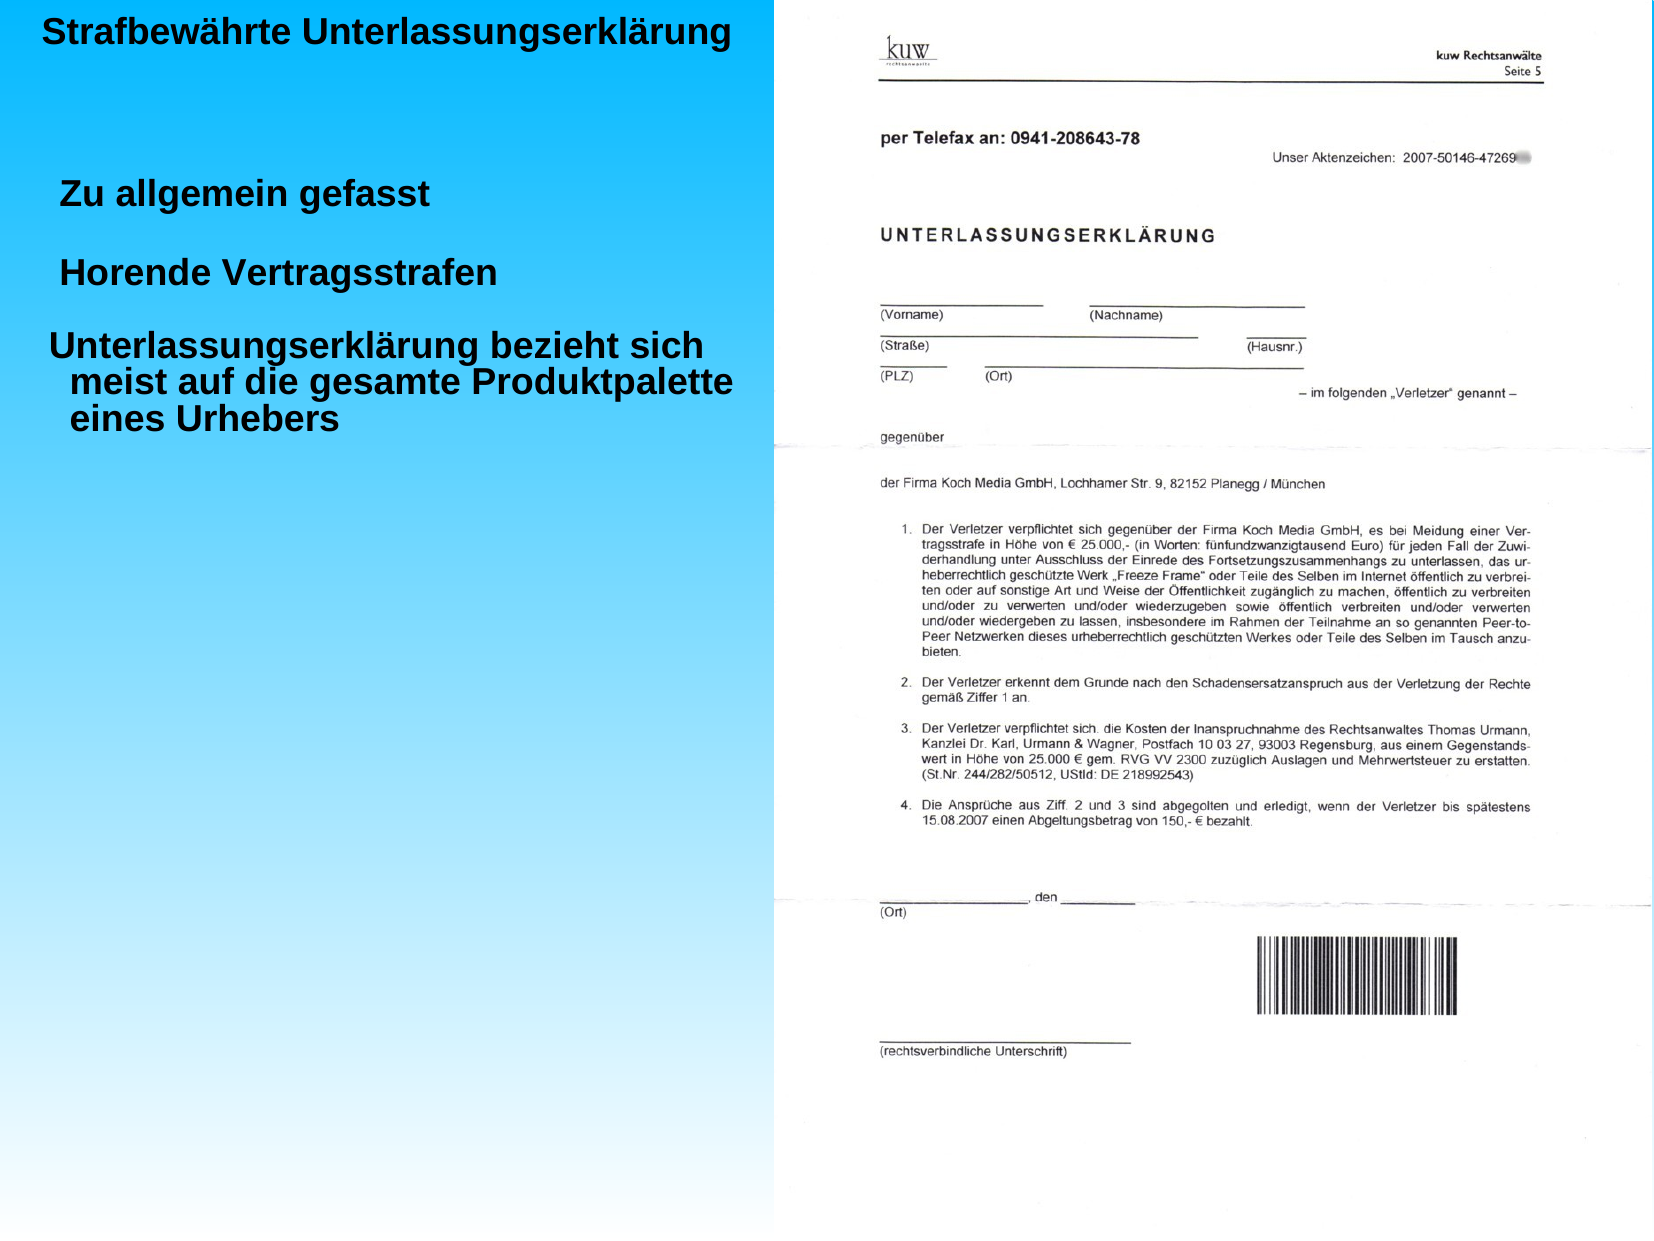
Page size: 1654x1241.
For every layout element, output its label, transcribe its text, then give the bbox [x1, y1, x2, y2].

picture [774, 0, 1652, 1239]
text_box Zu allgemein gefasst Horende Vertragsstrafen Unterlassungserklärung bezieht sich meist auf die gesamte Produktpalette eines Urhebers [34, 170, 750, 488]
text_box Strafbewährte Unterlassungserklärung [26, 7, 749, 66]
